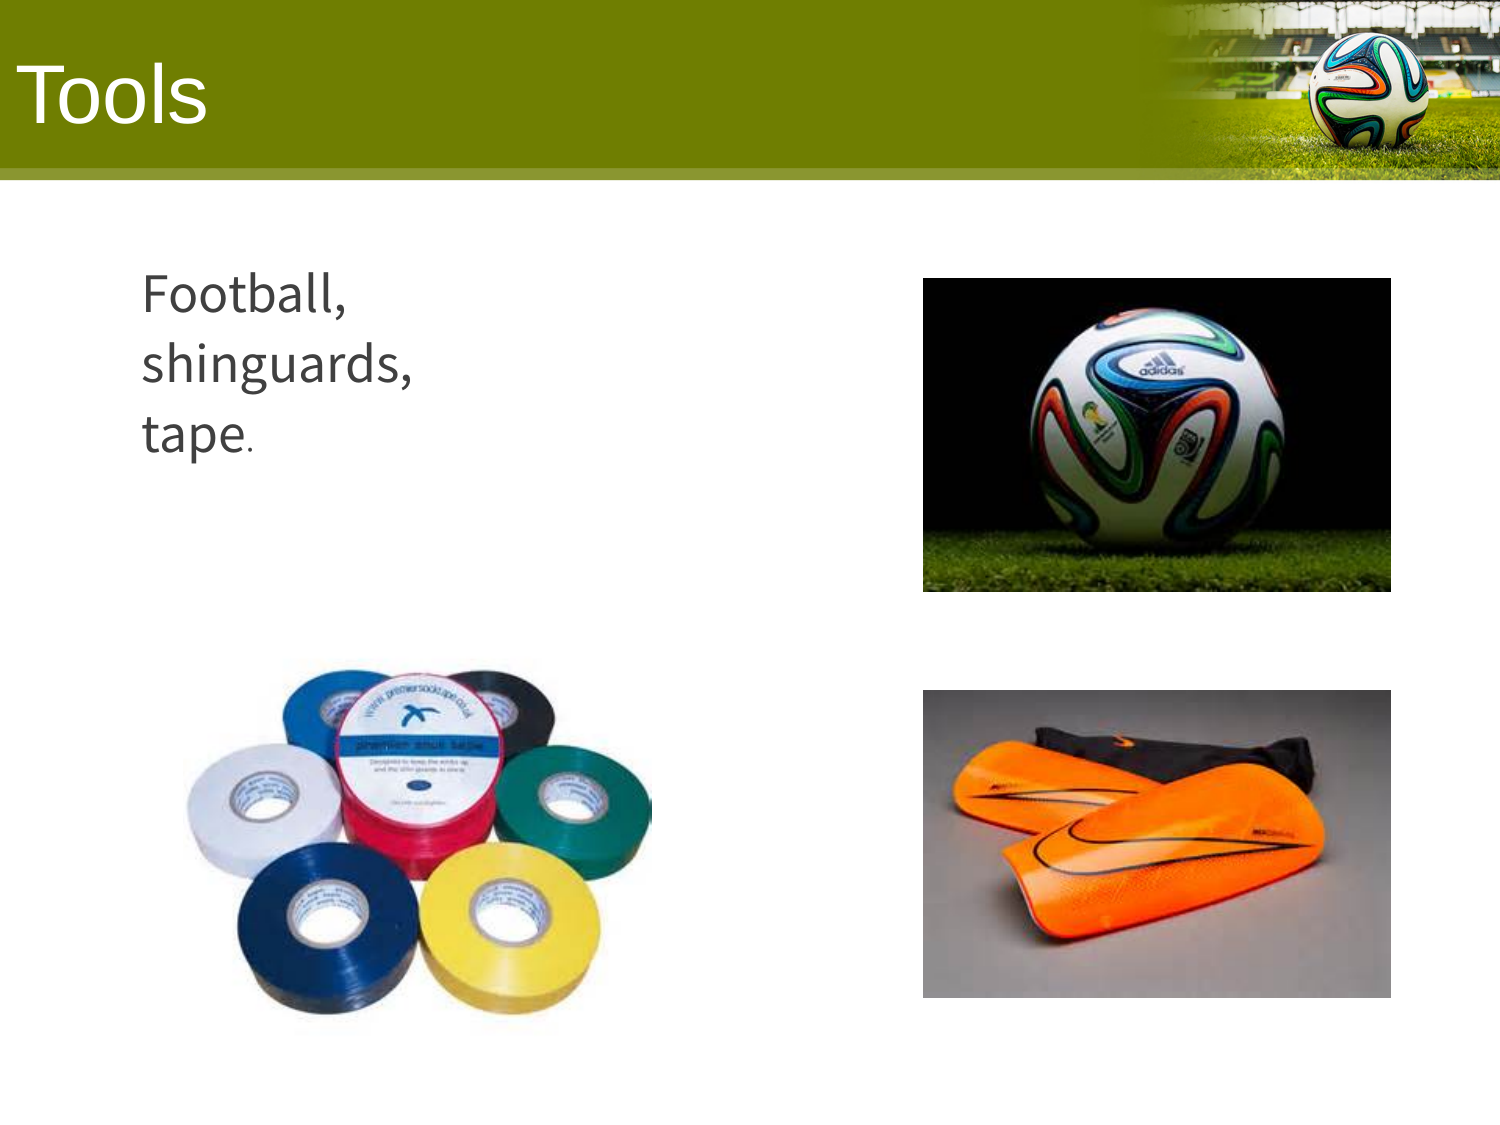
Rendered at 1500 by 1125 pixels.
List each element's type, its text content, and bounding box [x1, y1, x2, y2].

title Tools [0, 2, 1500, 179]
list Football, shinguards, tape. [76, 255, 1427, 847]
picture [0, 179, 1500, 1125]
